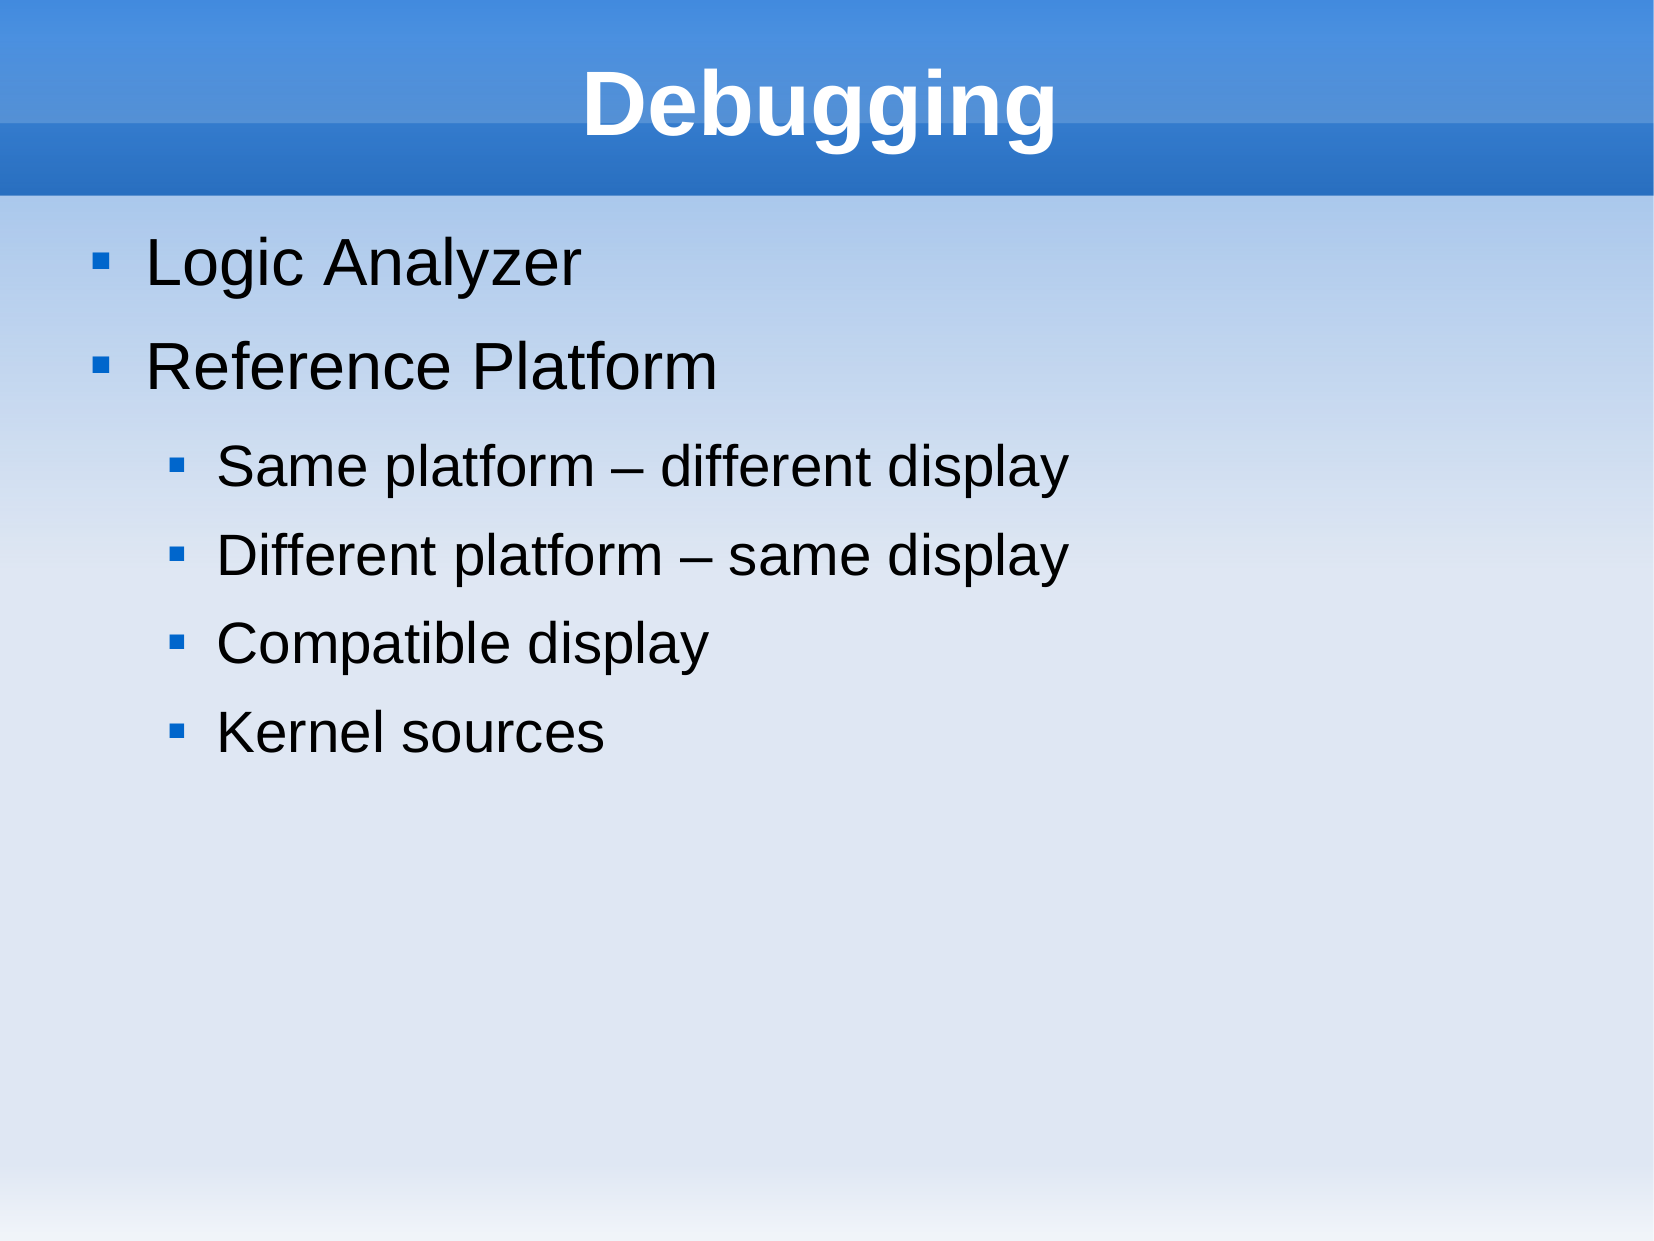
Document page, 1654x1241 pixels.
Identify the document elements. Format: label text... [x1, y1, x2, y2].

picture [0, 0, 1654, 1241]
list Logic Analyzer Reference Platform Same platform – different display Different platform – same display Compatible display Kernel sources [75, 225, 1564, 1044]
title Debugging [76, 0, 1565, 208]
